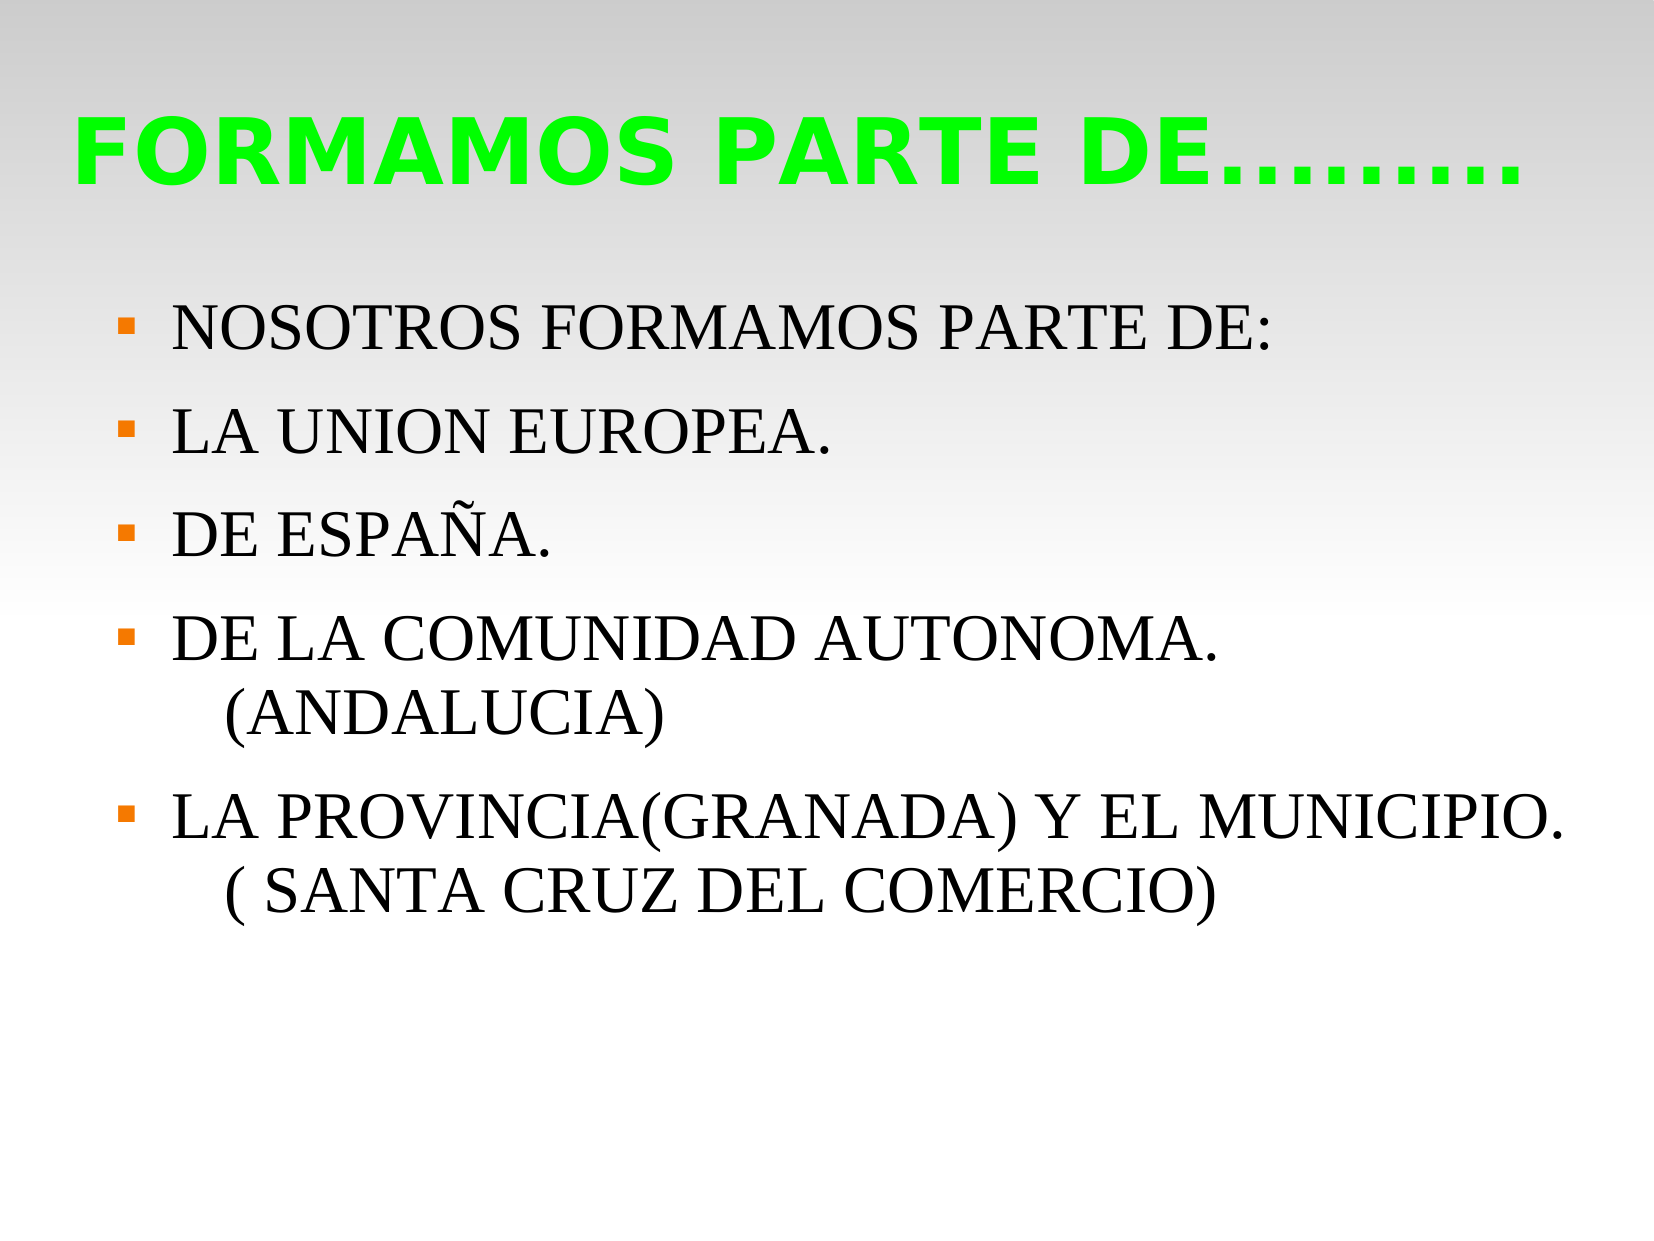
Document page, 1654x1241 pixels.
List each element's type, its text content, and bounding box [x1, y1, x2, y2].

title FORMAMOS PARTE DE......... [29, 56, 1571, 250]
list NOSOTROS FORMAMOS PARTE DE: LA UNION EUROPEA. DE ESPAÑA. DE LA COMUNIDAD AUTONOMA.(ANDALUCIA) LA PROVINCIA(GRANADA) Y EL MUNICIPIO.( SANTA CRUZ DEL COMERCIO) [82, 290, 1571, 1094]
